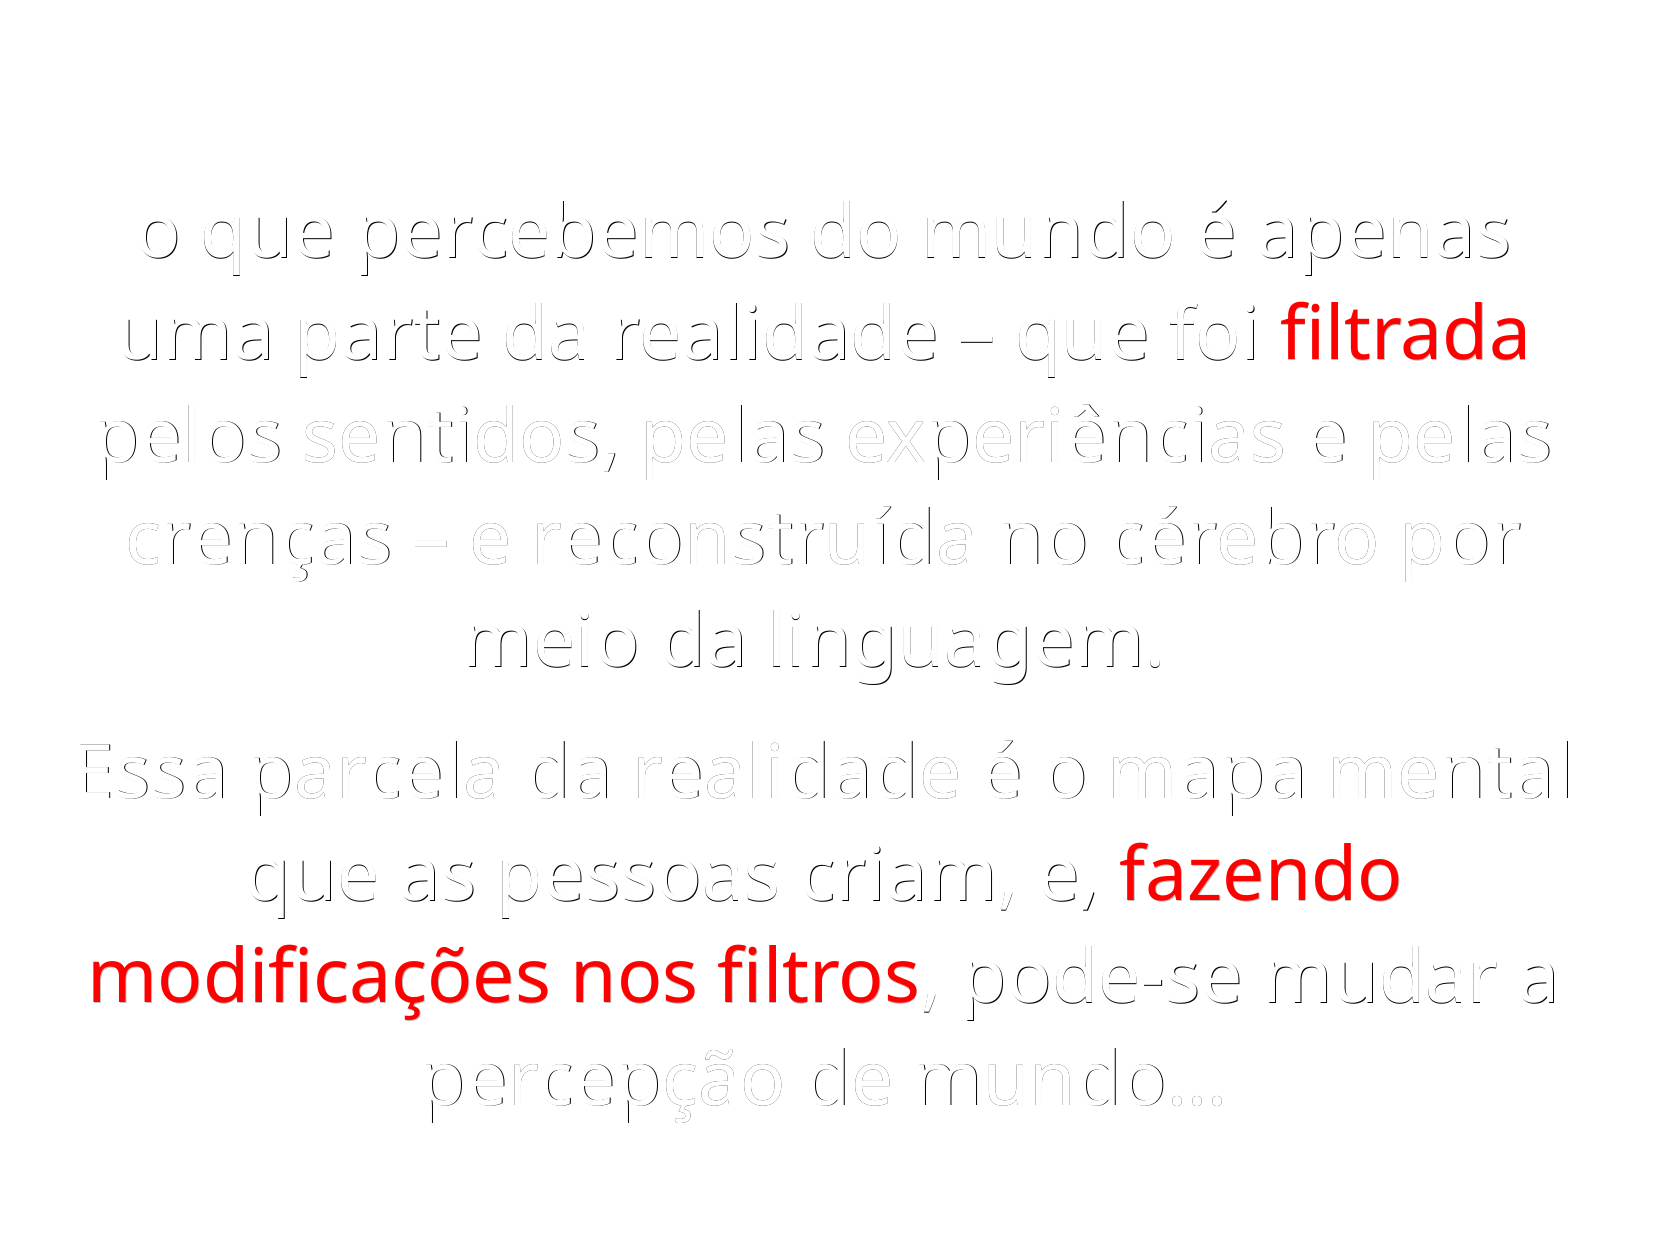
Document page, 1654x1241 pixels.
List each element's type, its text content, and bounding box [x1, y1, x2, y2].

list o que percebemos do mundo é apenas uma parte da realidade – que foi filtrada pelos sentidos, pelas experiências e pelas crenças – e reconstruída no cérebro por meio da linguagem. Essa parcela da realidade é o mapa mental que as pessoas criam, e, fazendo modificações nos filtros, pode-se mudar a percepção de mundo... [70, 177, 1577, 993]
